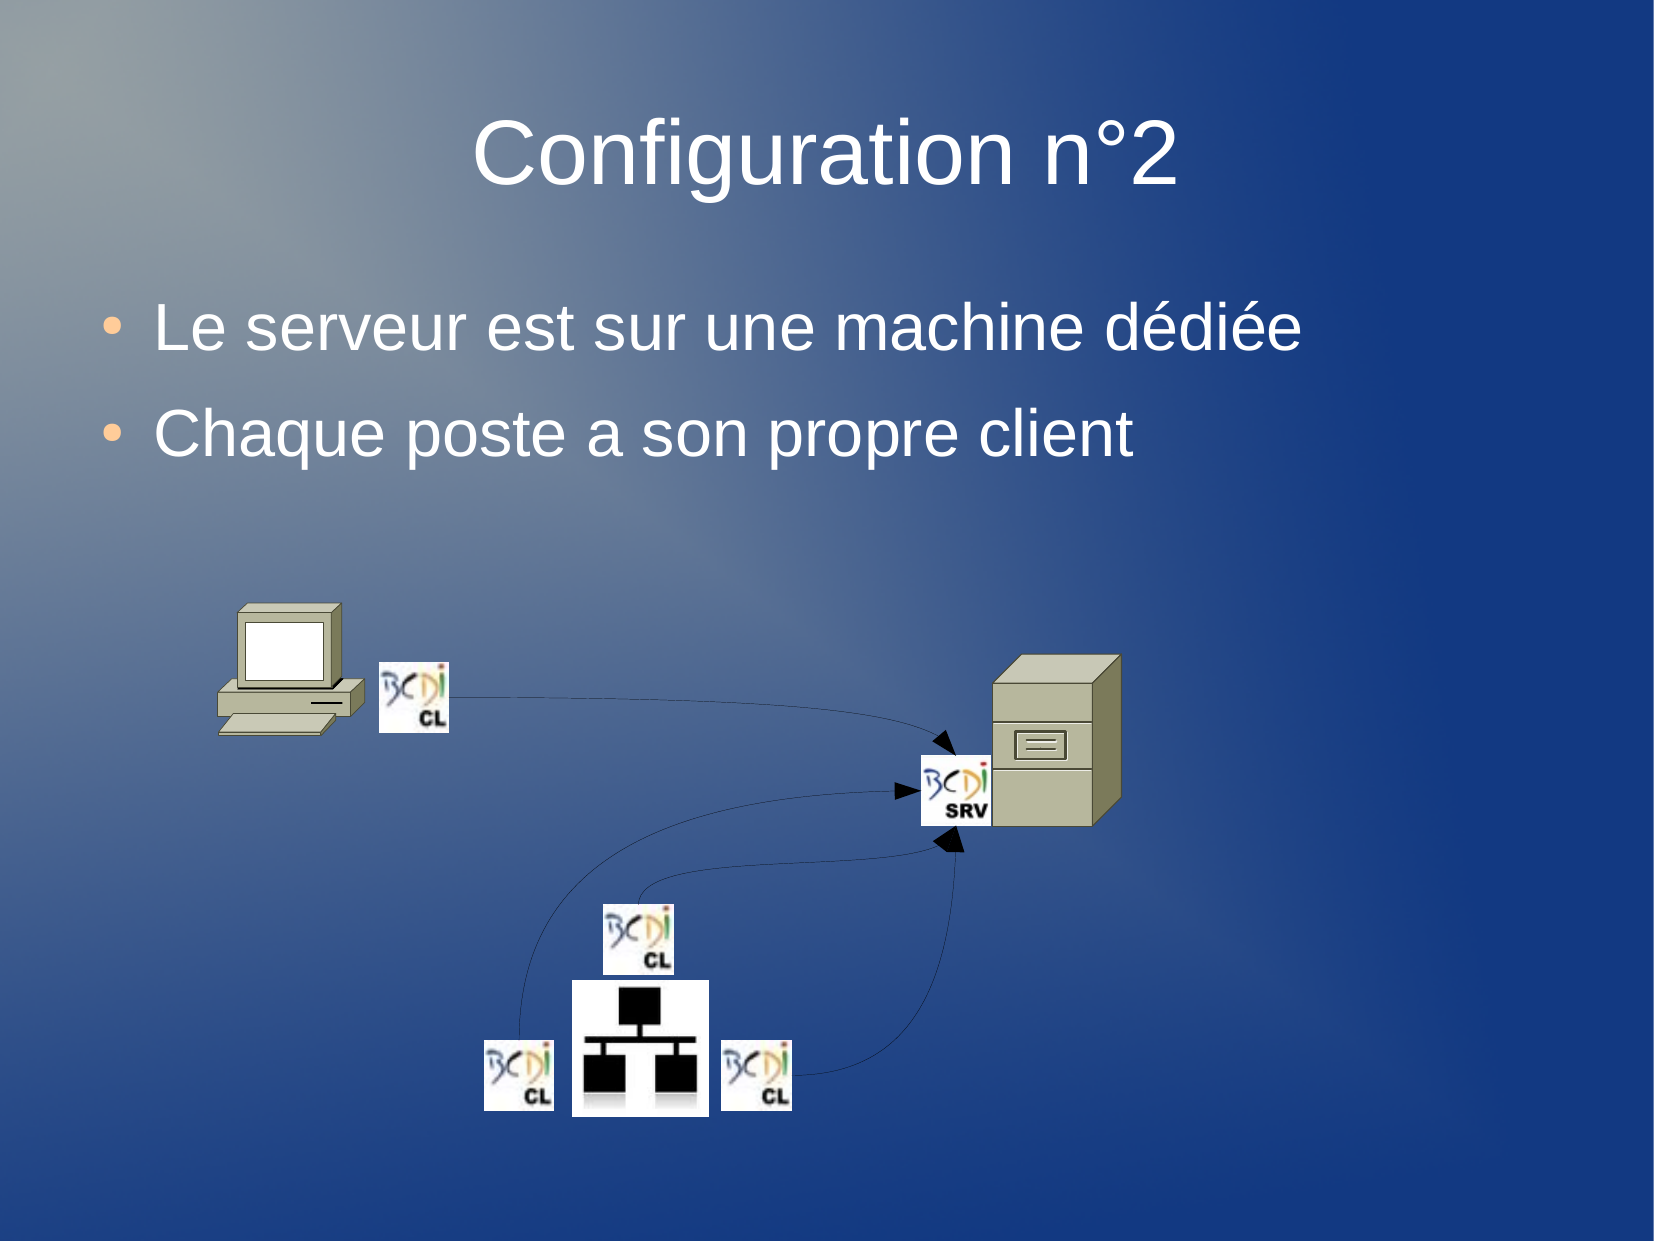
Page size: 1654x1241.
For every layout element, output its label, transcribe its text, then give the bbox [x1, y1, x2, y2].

picture [0, 0, 1654, 1241]
list Le serveur est sur une machine dédiée [82, 290, 1571, 396]
title Configuration n°2 [82, 49, 1571, 257]
list Chaque poste a son propre client [82, 396, 1583, 508]
